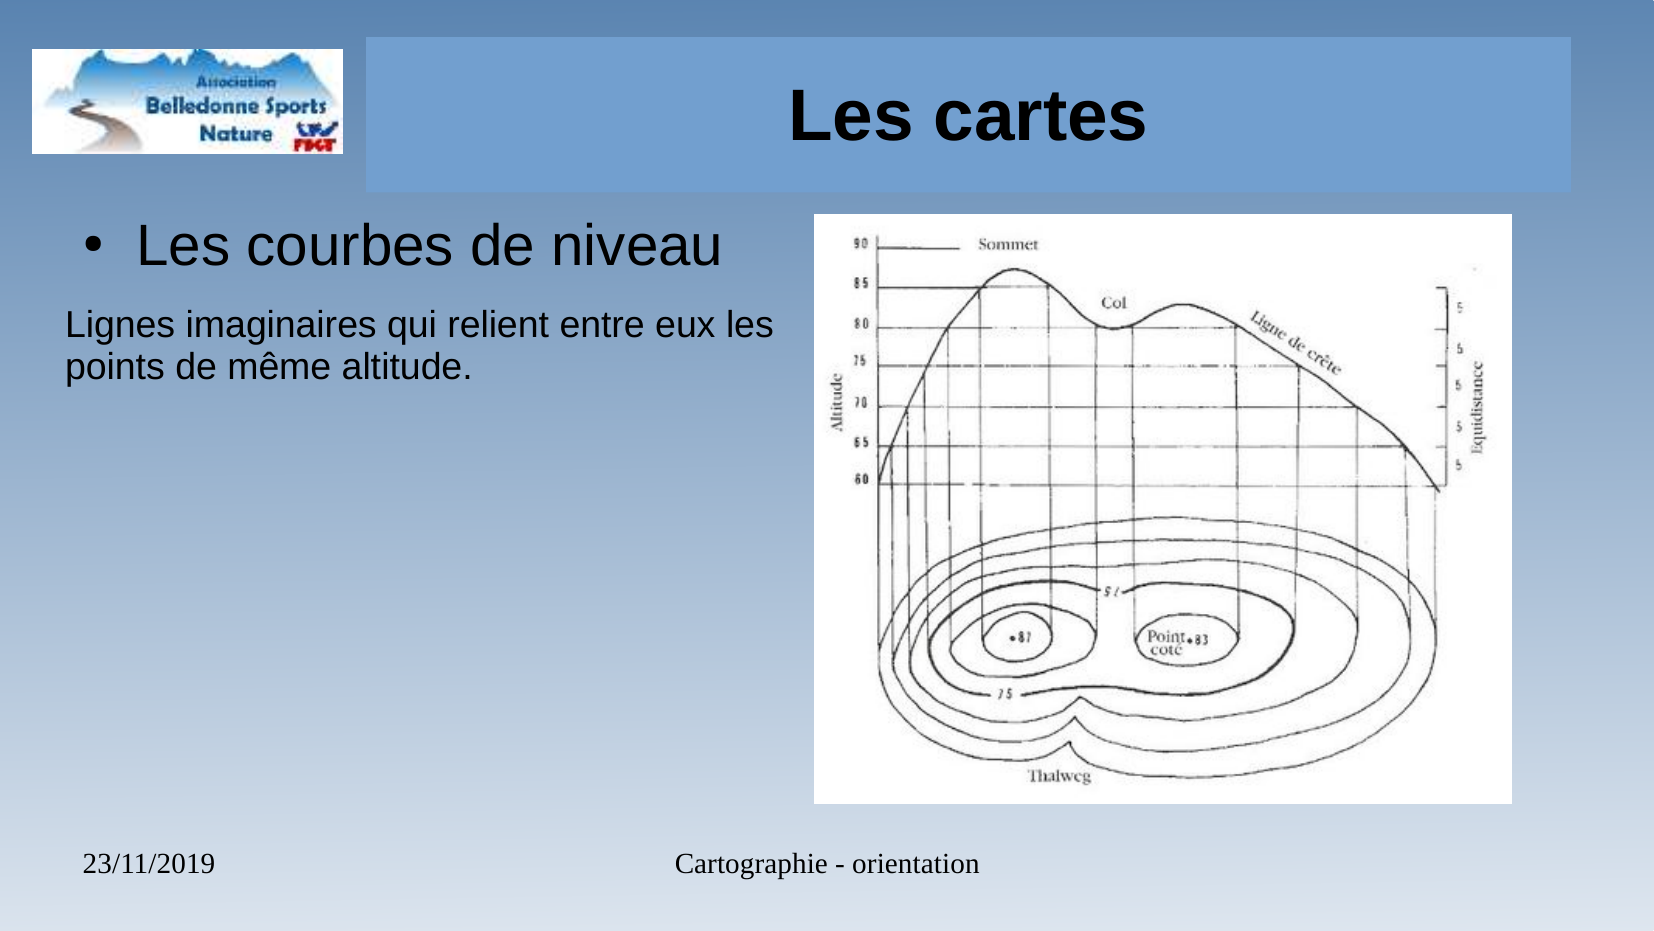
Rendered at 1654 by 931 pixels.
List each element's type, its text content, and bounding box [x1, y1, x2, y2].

picture [32, 49, 343, 154]
picture [814, 214, 1512, 804]
list Les courbes de niveau Lignes imaginaires qui relient entre eux les points de même altitude. [65, 212, 792, 470]
title Les cartes [366, 37, 1571, 193]
